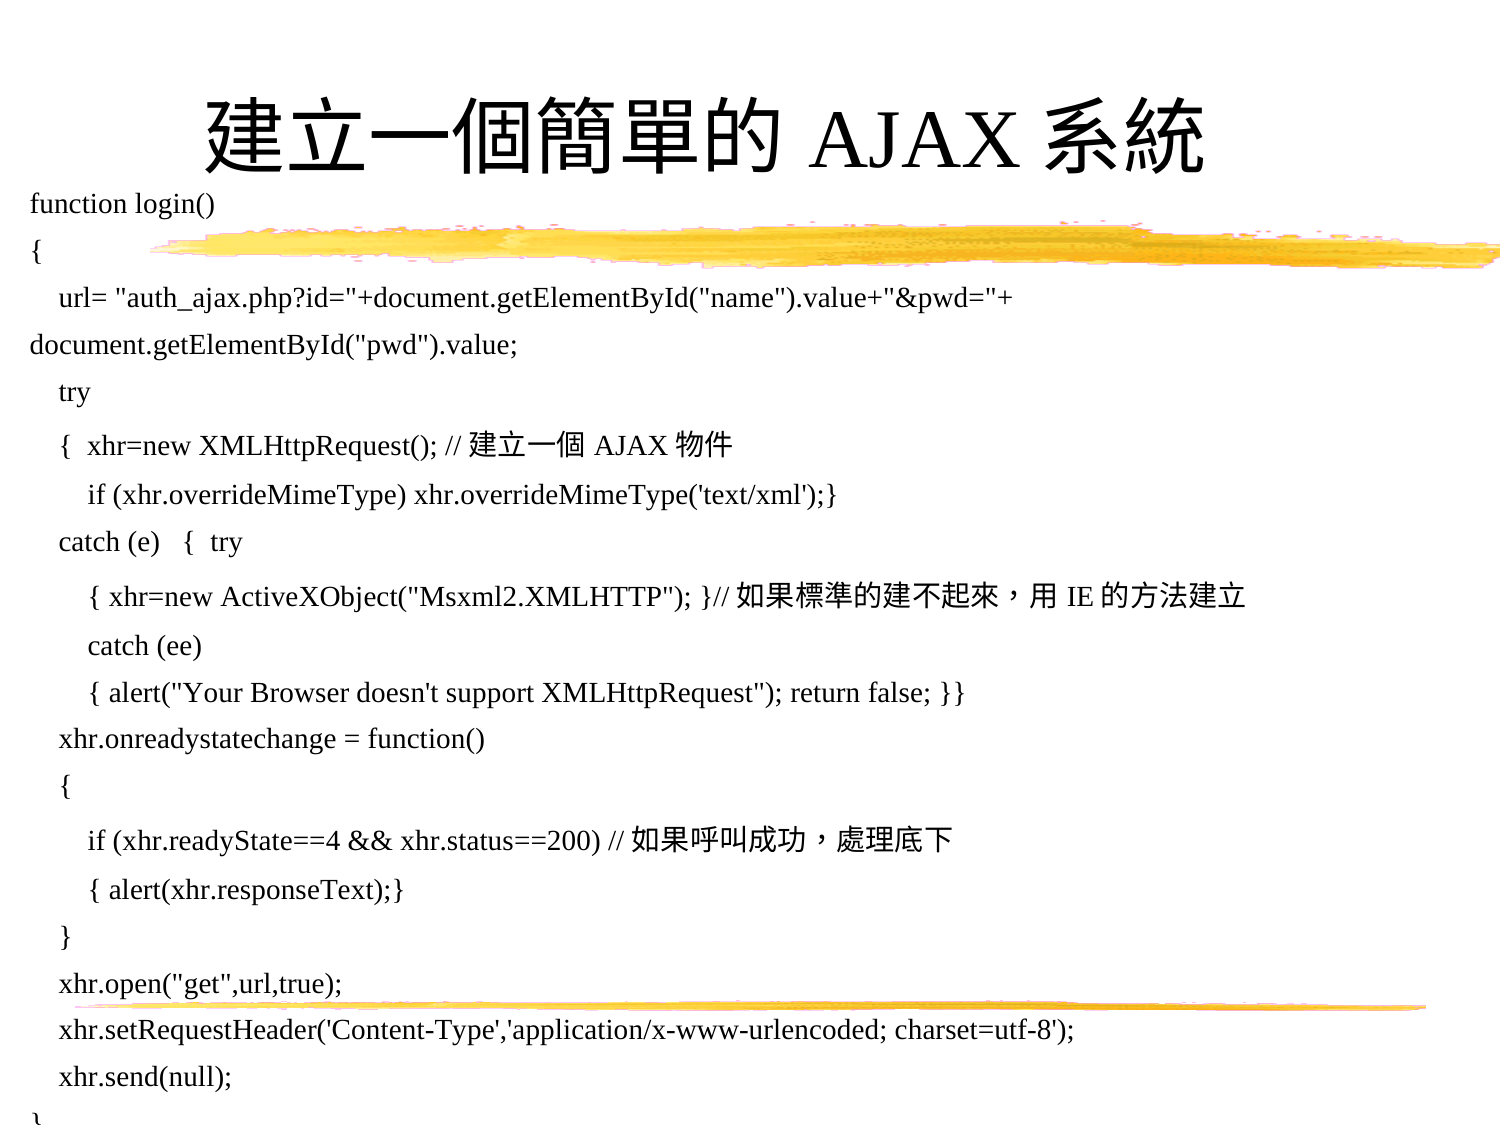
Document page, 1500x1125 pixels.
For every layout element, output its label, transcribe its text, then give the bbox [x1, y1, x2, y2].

title 建立一個簡單的AJAX系統 [66, 37, 1342, 225]
list function login() { url= "auth_ajax.php?id="+document.getElementById("name").value+"&pwd="+ document.getElementById("pwd").value; try { xhr=new XMLHttpRequest(); //建立一個AJAX物件 if (xhr.overrideMimeType) xhr.overrideMimeType('text/xml');} catch (e) { try { xhr=new ActiveXObject("Msxml2.XMLHTTP"); }//如果標準的建不起來，用IE的方法建立 catch (ee) { alert("Your Browser doesn't support XMLHttpRequest"); return false; }} xhr.onreadystatechange = function() { if (xhr.readyState==4 && xhr.status==200) //如果呼叫成功，處理底下 { alert(xhr.responseText);} } xhr.open("get",url,true); xhr.setRequestHeader('Content-Type','application/x-www-urlencoded; charset=utf-8'); xhr.send(null); } [29, 141, 1305, 1125]
picture [1305, 999, 1426, 1013]
picture [1305, 215, 1500, 279]
